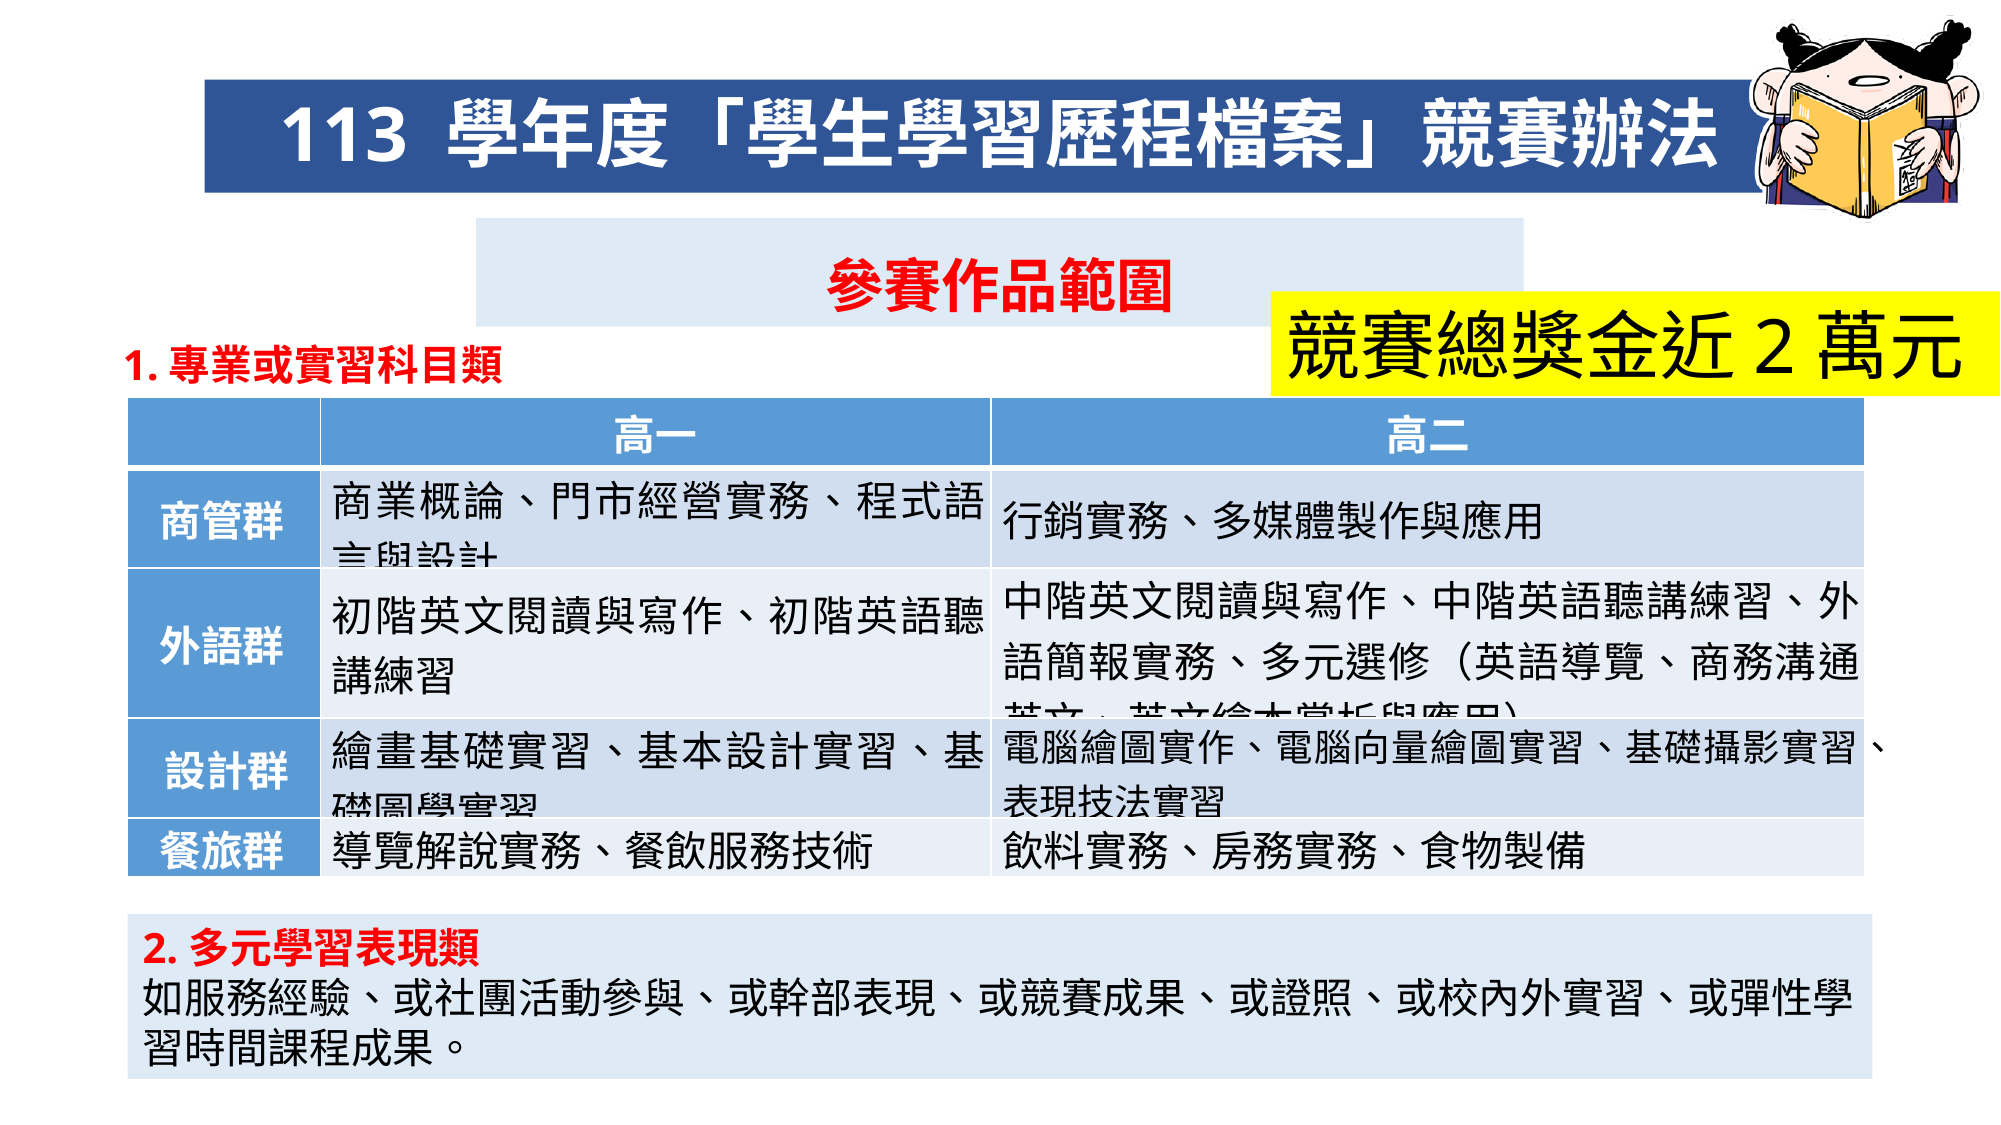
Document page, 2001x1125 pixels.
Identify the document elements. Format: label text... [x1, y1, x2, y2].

table_header 高二 [992, 398, 1864, 465]
table_header [128, 398, 320, 465]
picture [1730, 0, 2000, 236]
table_cell 飲料實務、房務實務、食物製備 [992, 819, 1864, 876]
table_cell 餐旅群 [128, 819, 320, 876]
text_box 競賽總獎金近2萬元 [1270, 291, 2000, 397]
table_cell 電腦繪圖實作、電腦向量繪圖實習、基礎攝影實習、表現技法實習 [992, 719, 1864, 817]
text_box 113 學年度「學生學習歷程檔案」競賽辦法 [204, 79, 1730, 193]
table_cell 初階英文閱讀與寫作、初階英語聽講練習 [321, 569, 990, 717]
table_cell 行銷實務、多媒體製作與應用 [992, 471, 1864, 567]
table_cell 繪畫基礎實習、基本設計實習、基礎圖學實習 [379, 796, 408, 817]
table_header 高一 [321, 398, 990, 465]
table_cell 商管群 [128, 471, 320, 567]
text_box 2.多元學習表現類 如服務經驗、或社團活動參與、或幹部表現、或競賽成果、或證照、或校內外實習、或彈性學習時間課程成果。 [127, 914, 1873, 1079]
table_cell 導覽解說實務、餐飲服務技術 [321, 819, 990, 876]
text_box 參賽作品範圍 [476, 217, 1524, 327]
text_box 1.專業或實習科目類 [108, 331, 518, 397]
table_cell 繪畫基礎實習、基本設計實習、基礎圖學實習 [321, 719, 990, 817]
table_cell 外語群 [128, 569, 320, 717]
table_cell 商業概論、門市經營實務、程式語言與設計 [321, 471, 990, 567]
table_cell 中階英文閱讀與寫作、中階英語聽講練習、外語簡報實務、多元選修（英語導覽、商務溝通英文、英文繪本賞析與應用） [992, 569, 1864, 717]
table_cell 設計群 [128, 719, 320, 817]
